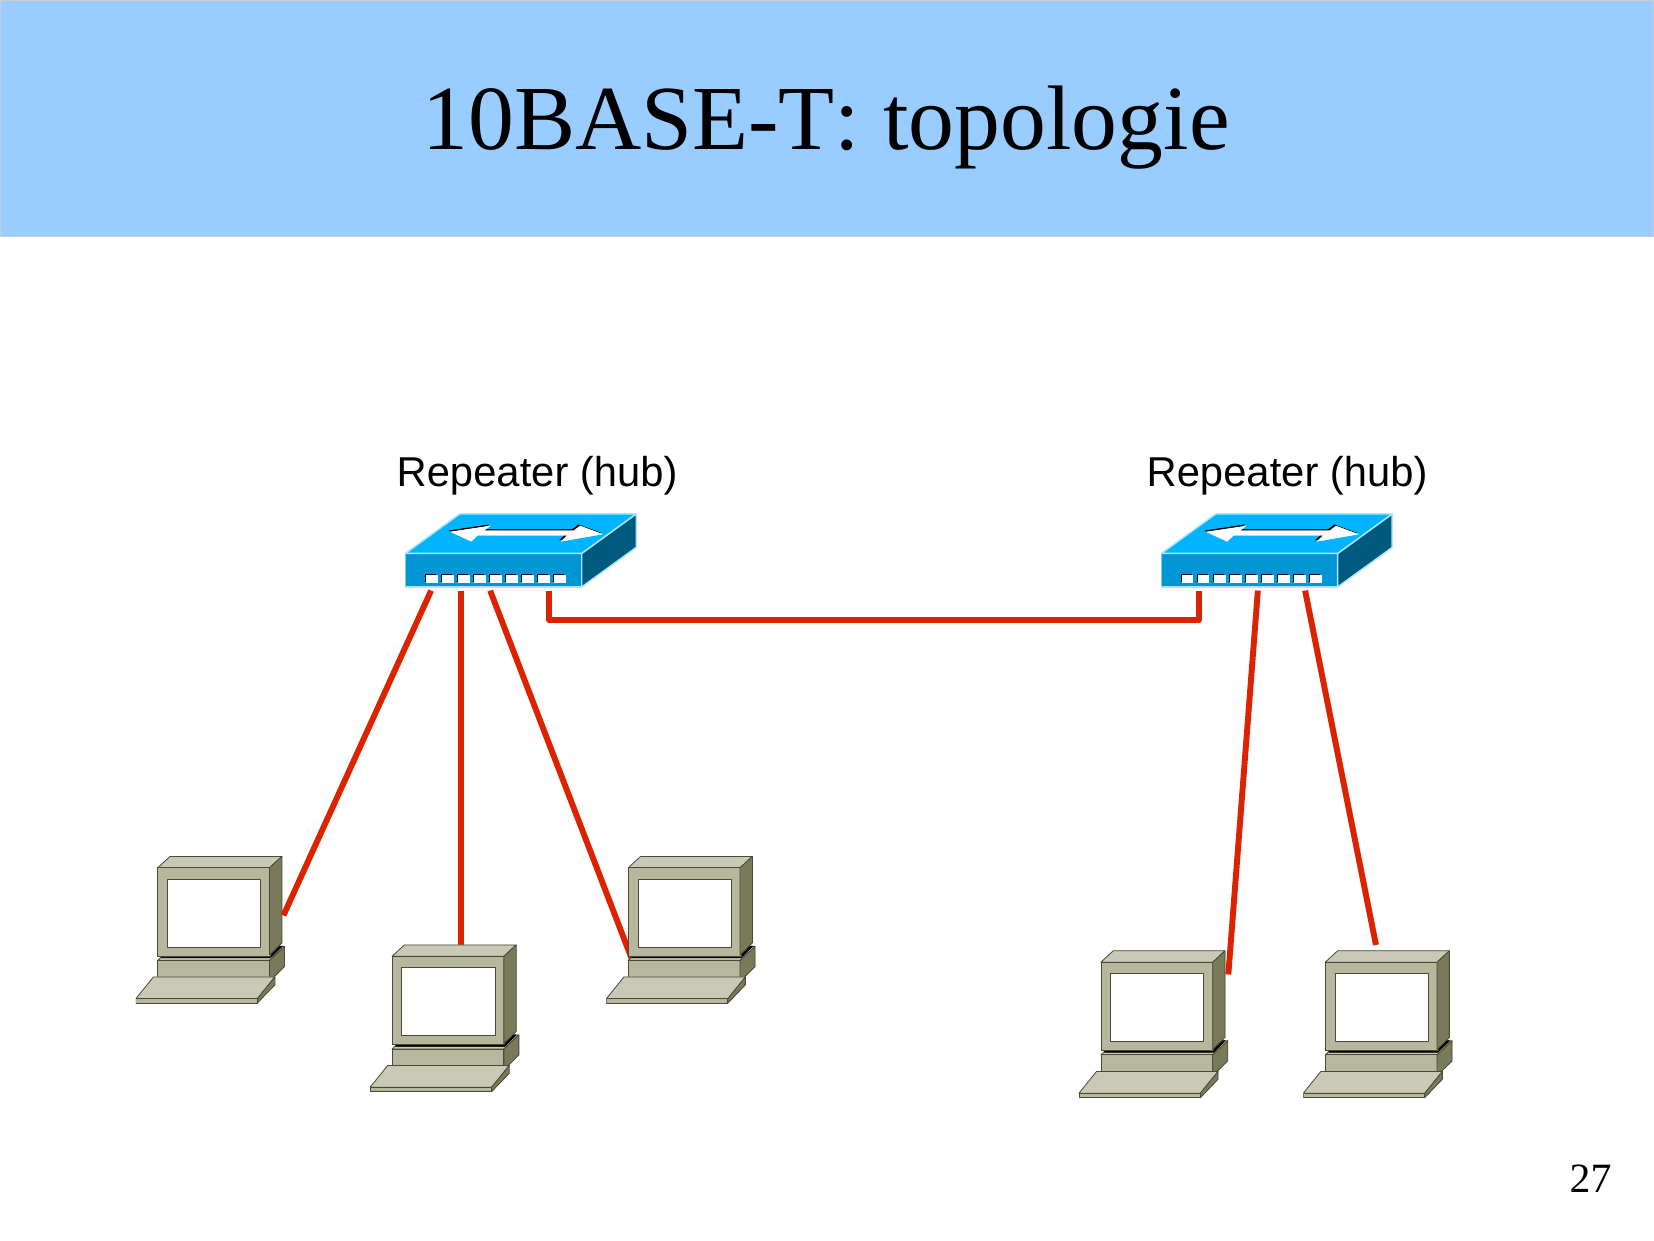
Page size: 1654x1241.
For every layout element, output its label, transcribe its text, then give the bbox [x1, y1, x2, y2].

picture [1182, 575, 1192, 582]
text_box Repeater (hub) [419, 425, 656, 514]
picture [1198, 575, 1208, 582]
picture [1278, 575, 1289, 582]
picture [1294, 575, 1305, 582]
picture [474, 575, 485, 582]
picture [490, 575, 501, 582]
title 10BASE-T: topologie [0, 0, 1654, 237]
picture [1161, 513, 1394, 589]
picture [370, 944, 520, 1093]
picture [606, 856, 756, 1004]
picture [1310, 575, 1321, 582]
picture [1230, 575, 1241, 582]
picture [135, 856, 286, 1004]
picture [458, 575, 469, 582]
picture [405, 513, 638, 589]
picture [538, 575, 549, 582]
picture [506, 575, 517, 582]
picture [442, 575, 453, 582]
picture [1246, 575, 1257, 582]
text_box Repeater (hub) [1169, 425, 1406, 514]
picture [554, 575, 565, 582]
picture [1303, 950, 1453, 1099]
picture [452, 526, 599, 541]
picture [1078, 950, 1229, 1099]
picture [522, 575, 533, 582]
picture [1262, 575, 1273, 582]
picture [1207, 526, 1355, 541]
picture [426, 575, 437, 582]
picture [1214, 575, 1225, 582]
